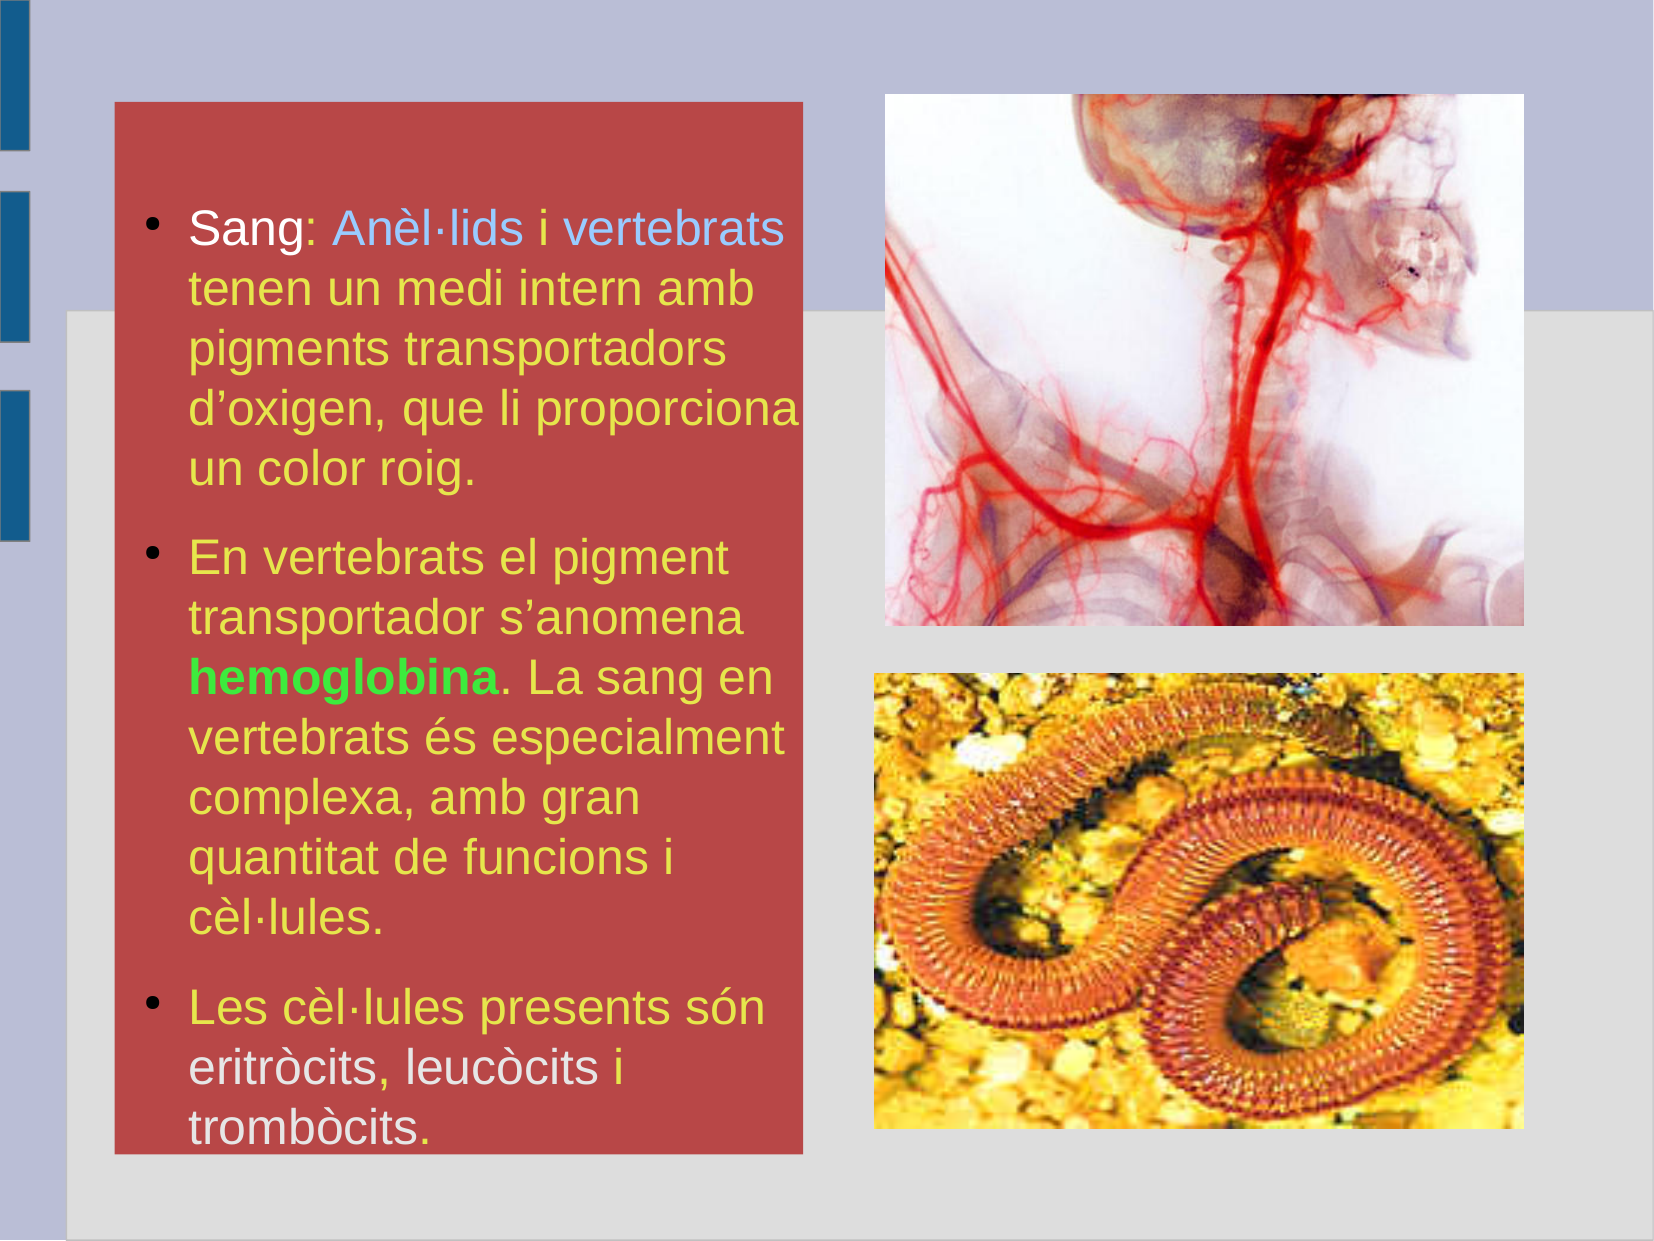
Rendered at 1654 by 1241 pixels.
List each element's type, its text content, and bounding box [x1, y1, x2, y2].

picture [885, 94, 1524, 626]
picture [874, 673, 1524, 1129]
list Sang: Anèl·lids i vertebrats tenen un medi intern amb pigments transportadors d’oxigen, que li proporciona un color roig. En vertebrats el pigment transportador s’anomena hemoglobina. La sang en vertebrats és especialment complexa, amb gran quantitat de funcions i cèl·lules. Les cèl·lules presents són eritròcits, leucòcits i trombòcits. [114, 101, 804, 1155]
